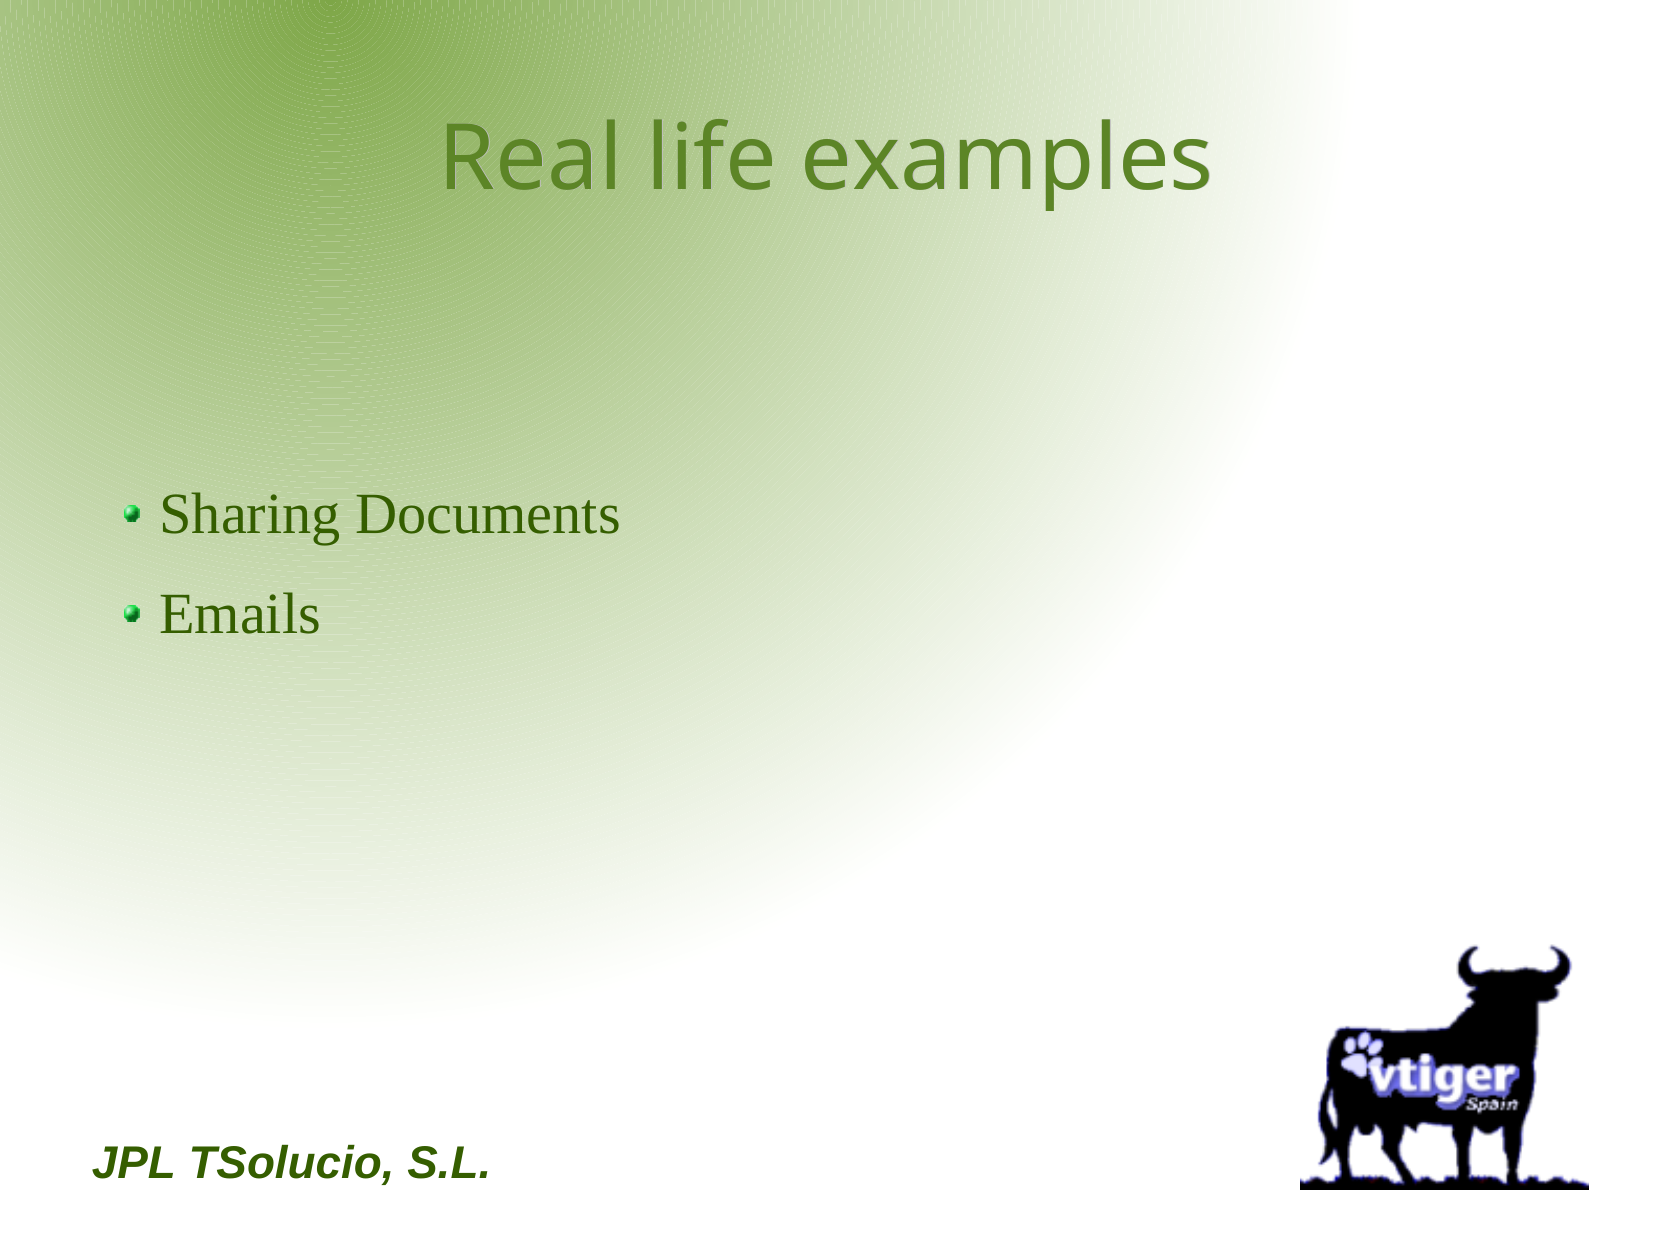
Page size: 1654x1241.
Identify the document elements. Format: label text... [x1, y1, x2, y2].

text_box Sharing Documents Emails [88, 222, 1329, 1004]
title Real life examples [0, 100, 1654, 208]
picture [1300, 939, 1589, 1190]
